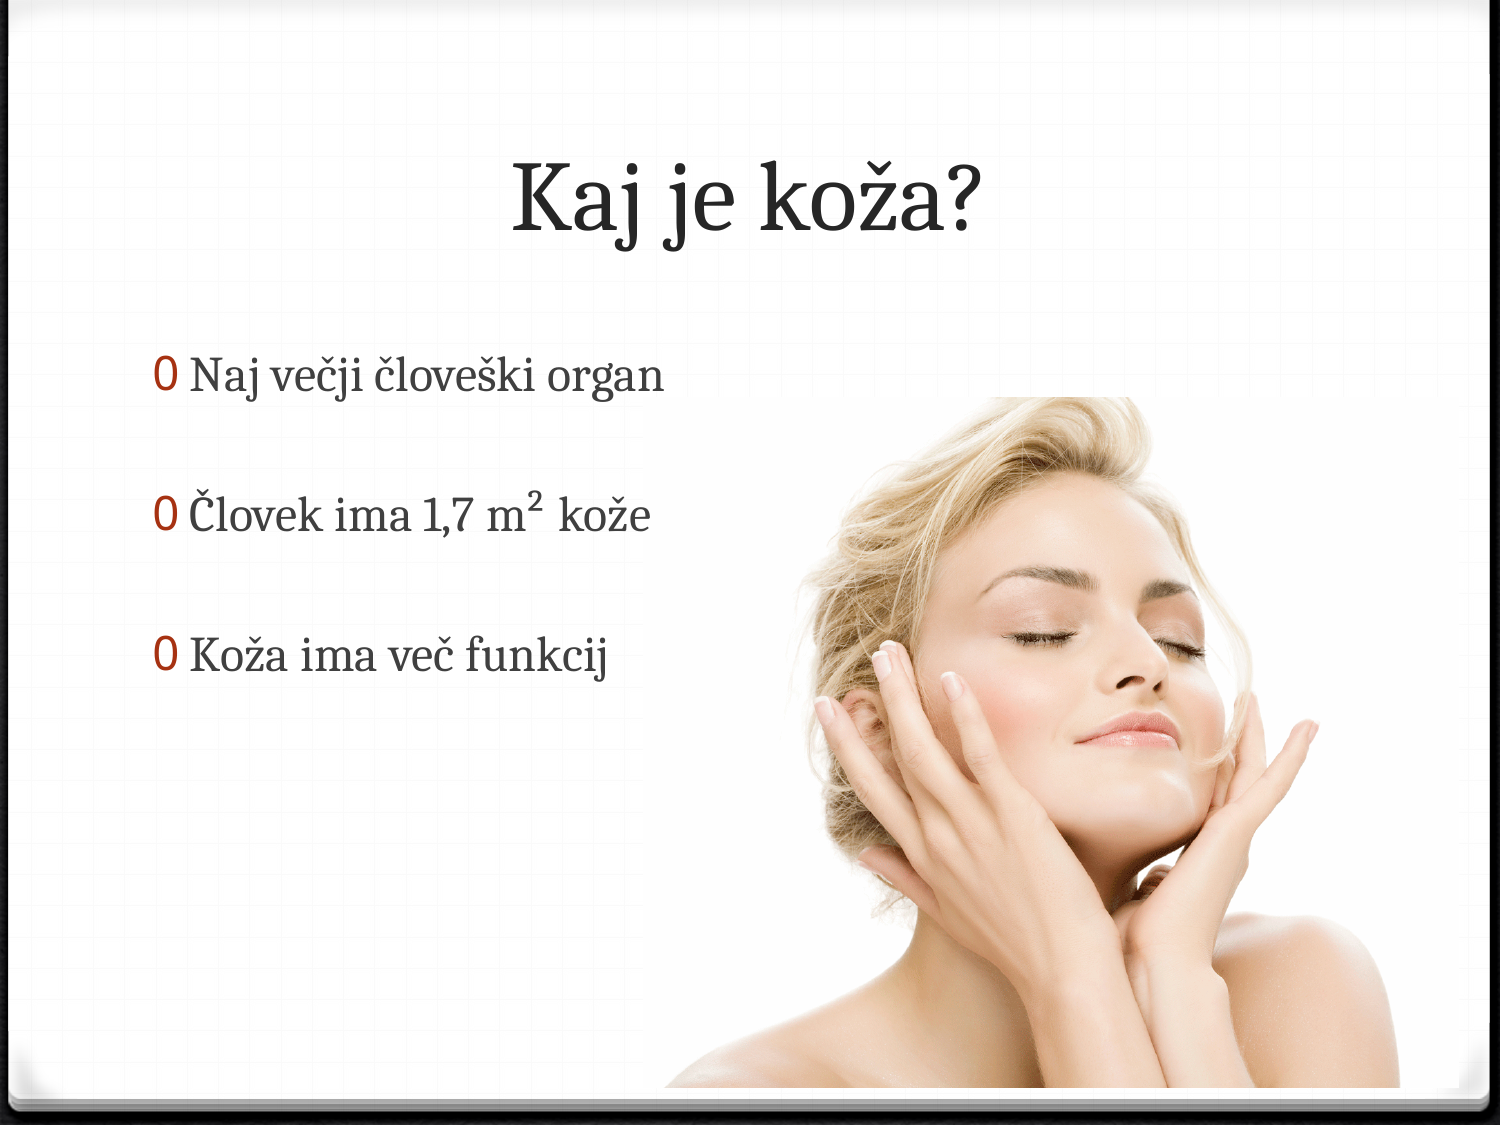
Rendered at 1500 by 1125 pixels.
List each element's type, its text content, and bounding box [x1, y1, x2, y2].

title Kaj je koža? [90, 71, 1410, 309]
picture [0, 0, 1500, 1125]
list Naj večji človeški organ Človek ima 1,7 m² kože Koža ima več funkcij [137, 334, 1363, 983]
